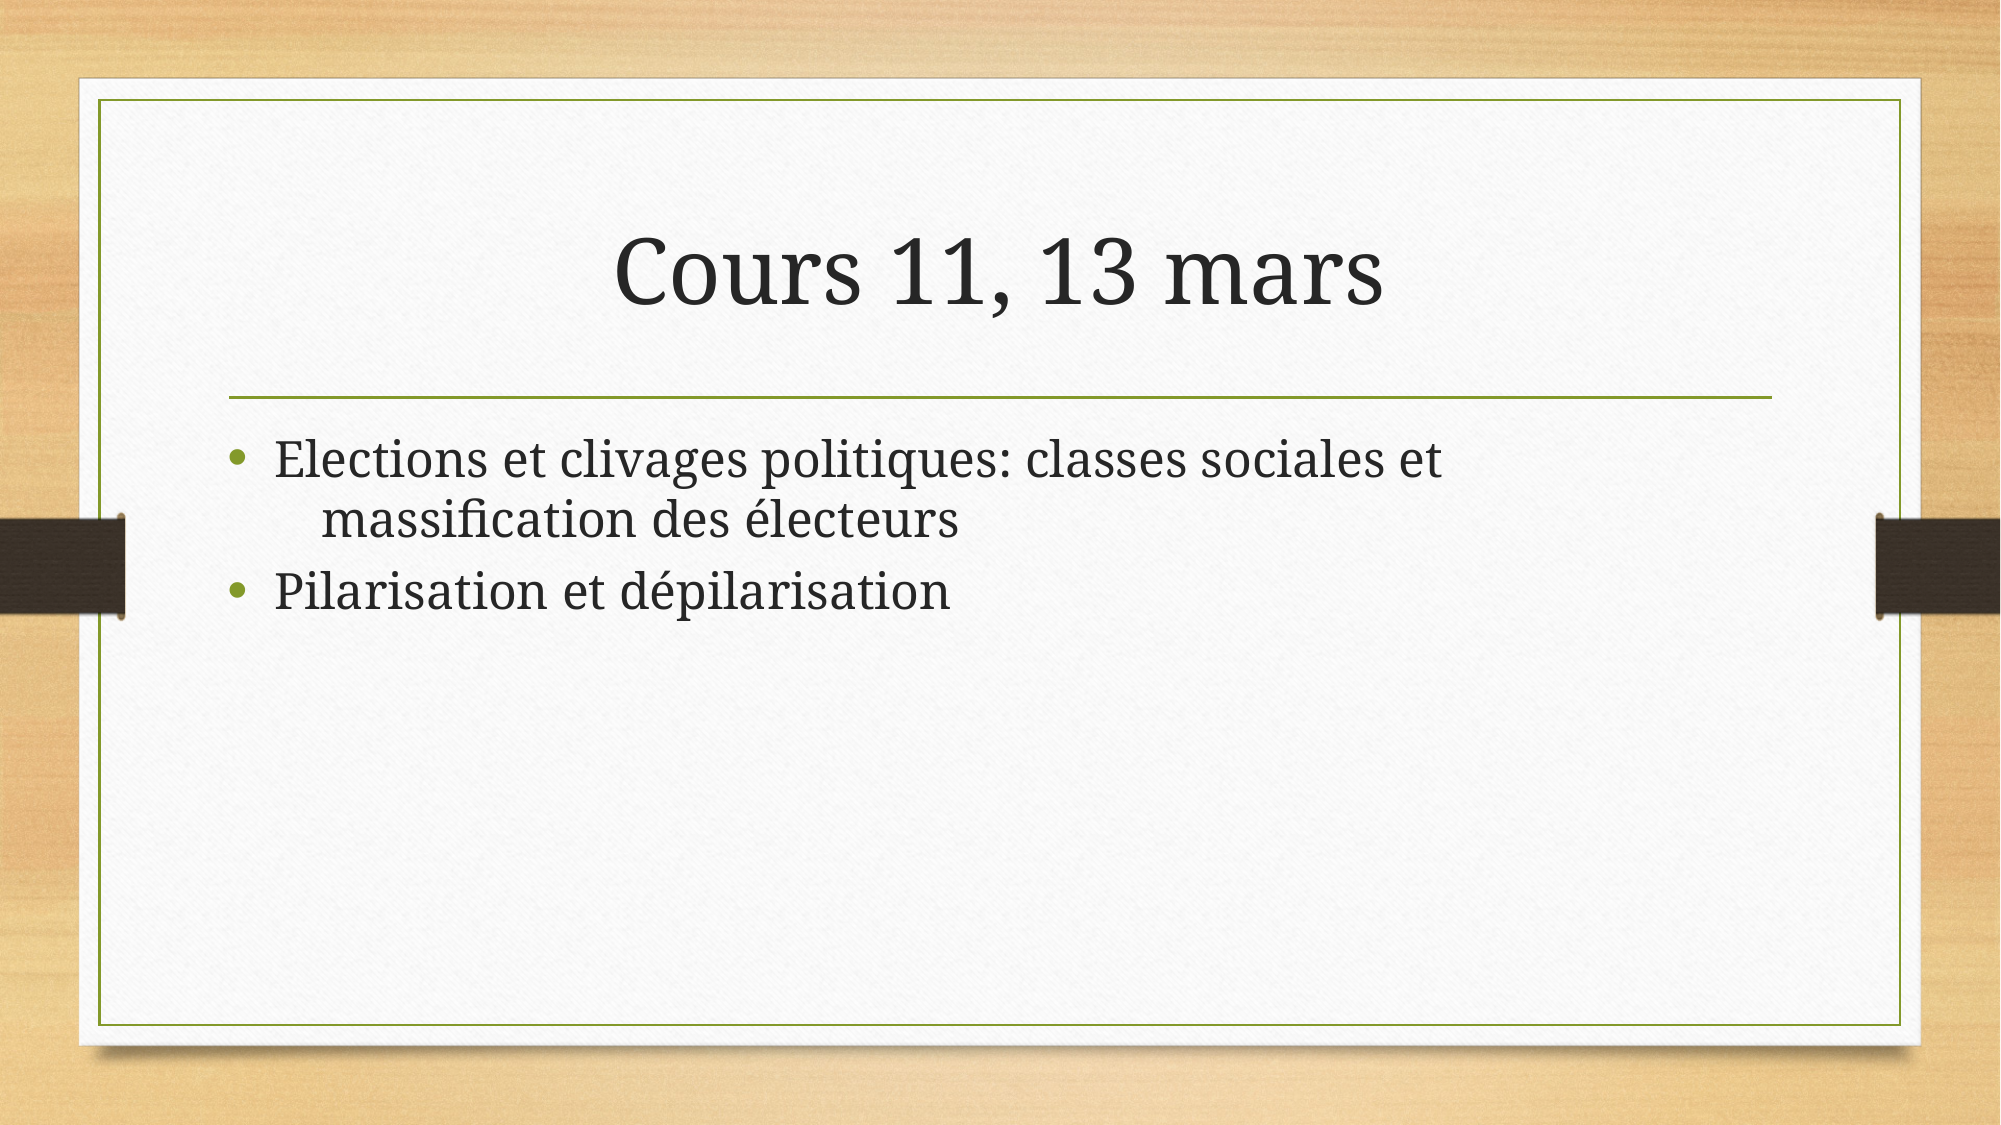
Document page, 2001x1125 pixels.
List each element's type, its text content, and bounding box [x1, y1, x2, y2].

list Elections et clivages politiques: classes sociales et massification des électeurs Pilarisation et dépilarisation [212, 419, 1788, 964]
title Cours 11, 13 mars [212, 161, 1788, 376]
